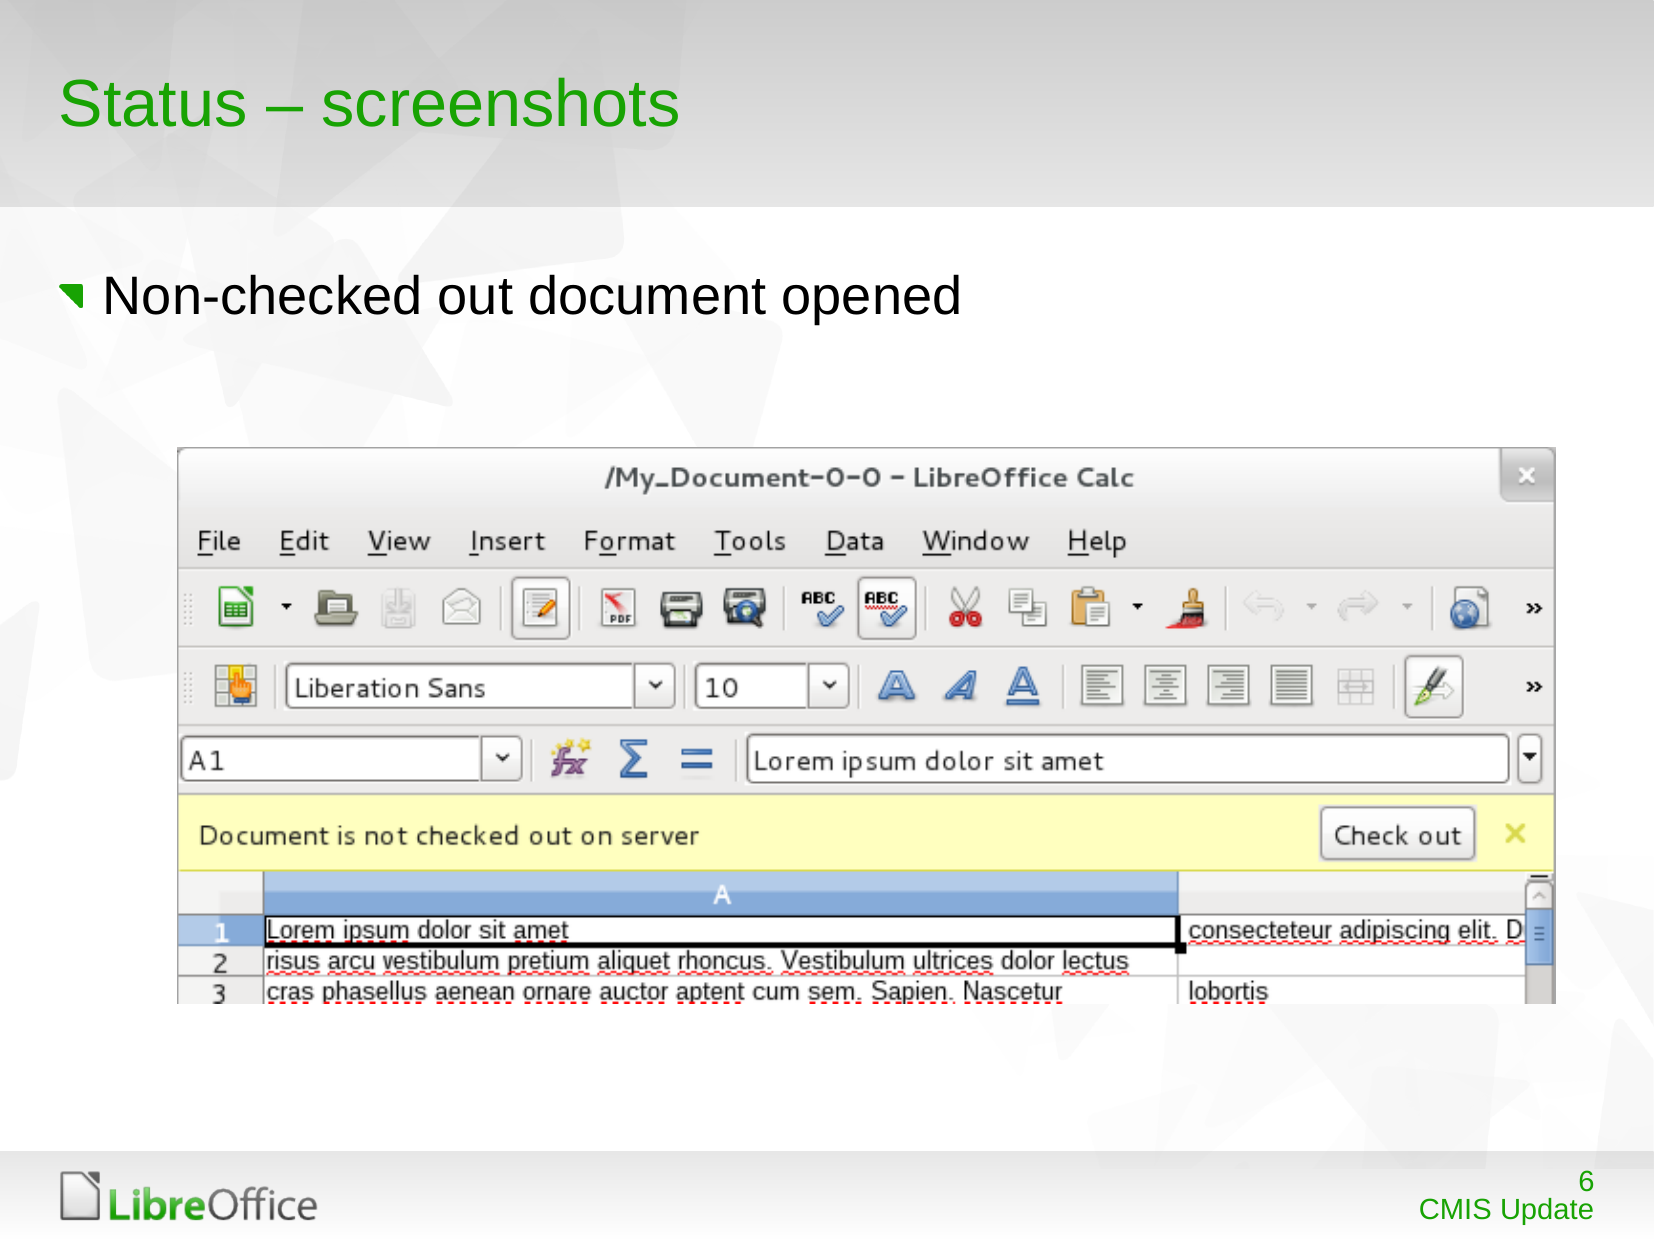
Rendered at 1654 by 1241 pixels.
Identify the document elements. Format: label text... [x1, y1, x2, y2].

picture [41, 1152, 337, 1240]
title Status – screenshots [59, 29, 1595, 178]
list Non-checked out document opened [59, 265, 1595, 443]
picture [0, 0, 1654, 1169]
